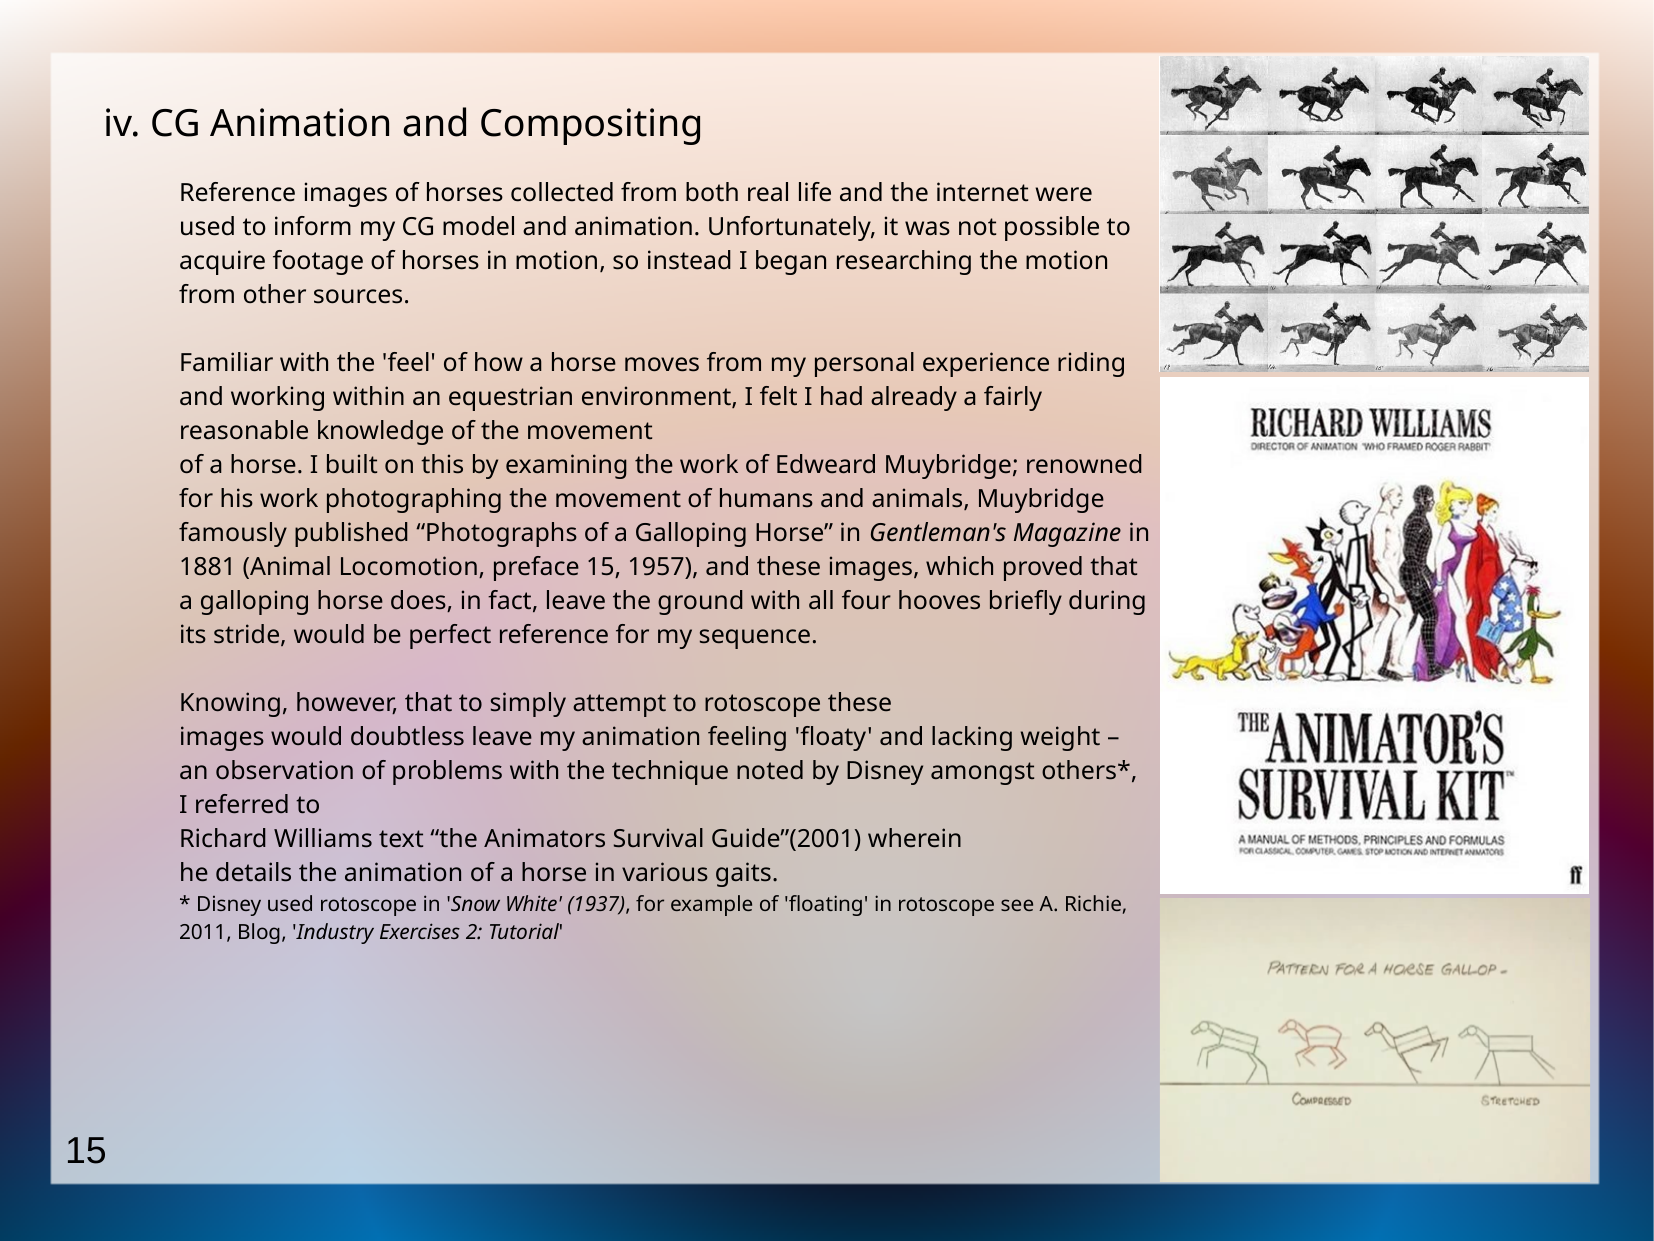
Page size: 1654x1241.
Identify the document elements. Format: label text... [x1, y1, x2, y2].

text_box iv. CG Animation and Compositing [88, 88, 826, 164]
text_box <number> [50, 1122, 709, 1193]
picture [0, 0, 1654, 1241]
text_box Reference images of horses collected from both real life and the internet were used to inform my CG model and animation. Unfortunately, it was not possible to acquire footage of horses in motion, so instead I began researching the motion from other sources. Familiar with the 'feel' of how a horse moves from my personal experience riding and working within an equestrian environment, I felt I had already a fairly reasonable knowledge of the movement of a horse. I built on this by examining the work of Edweard Muybridge; renowned for his work photographing the movement of humans and animals, Muybridge famously published “Photographs of a Galloping Horse” in Gentleman's Magazine in 1881 (Animal Locomotion, preface 15, 1957), and these images, which proved that a galloping horse does, in fact, leave the ground with all four hooves briefly during its stride, would be perfect reference for my sequence. Knowing, however, that to simply attempt to rotoscope these images would doubtless leave my animation feeling 'floaty' and lacking weight – an observation of problems with the technique noted by Disney amongst others*, I referred to Richard Williams text “the Animators Survival Guide”(2001) wherein he details the animation of a horse in various gaits. * Disney used rotoscope in 'Snow White' (1937), for example of 'floating' in rotoscope see A. Richie, 2011, Blog, 'Industry Exercises 2: Tutorial' [164, 167, 1169, 1176]
